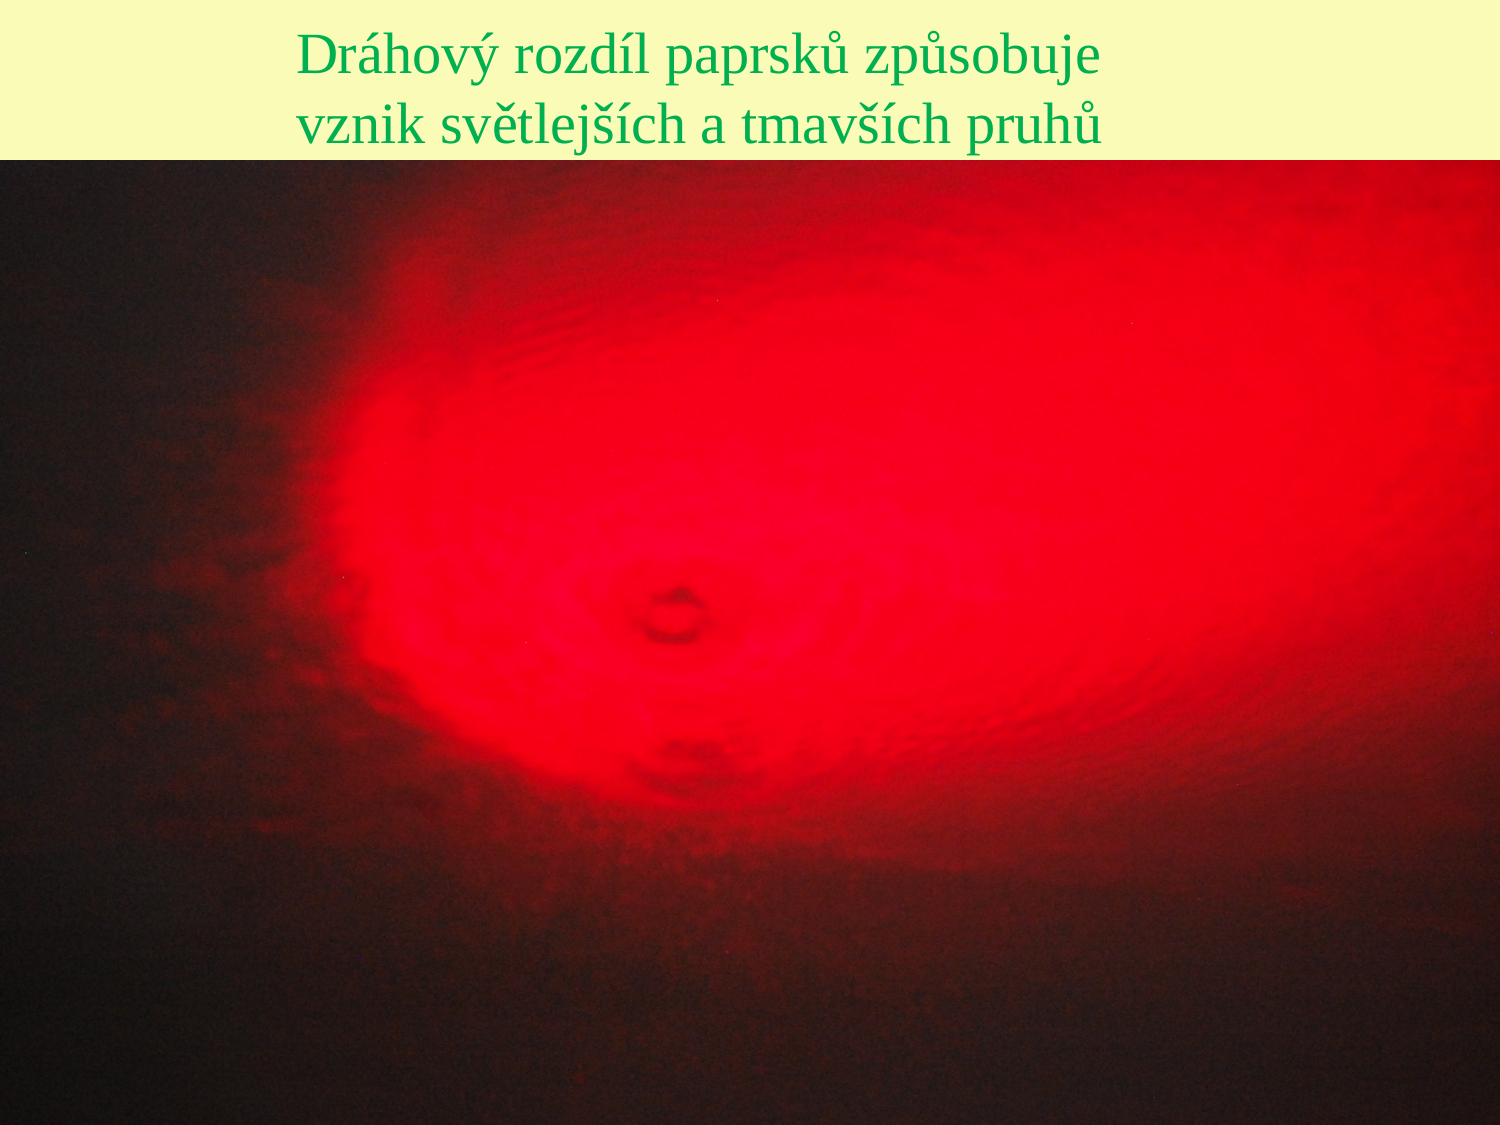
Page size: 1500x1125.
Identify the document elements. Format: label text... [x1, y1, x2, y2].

text_box Dráhový rozdíl paprsků způsobuje vznik světlejších a tmavších pruhů [281, 0, 1132, 163]
picture [0, 160, 1500, 1125]
